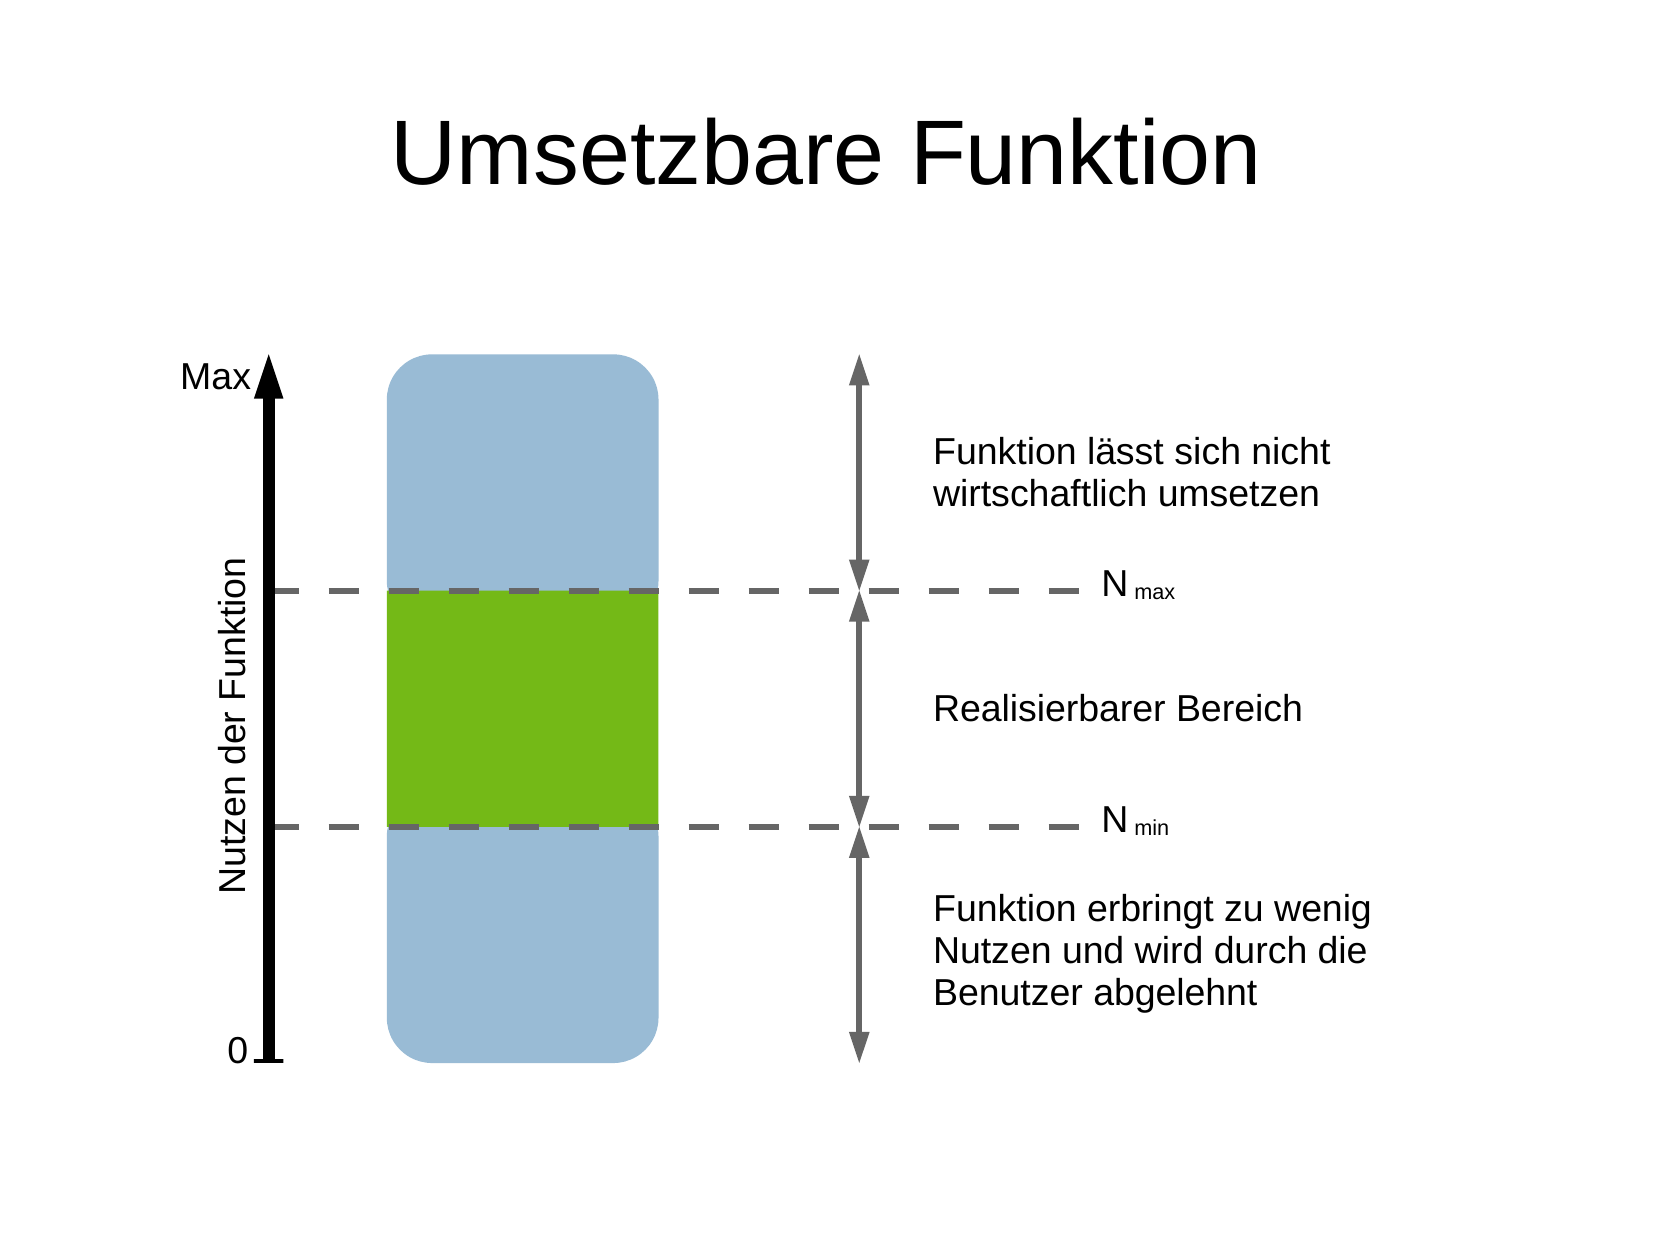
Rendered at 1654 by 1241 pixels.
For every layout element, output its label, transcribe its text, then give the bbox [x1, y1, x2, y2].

text_box Funktion erbringt zu wenig Nutzen und wird durch die Benutzer abgelehnt [918, 874, 1450, 1028]
text_box N max [1086, 555, 1191, 625]
text_box Nutzen der Funktion [203, 507, 261, 910]
text_box Realisierbarer Bereich [918, 631, 1450, 786]
text_box Funktion lässt sich nicht wirtschaftlich umsetzen [918, 395, 1450, 550]
text_box N min [1086, 791, 1185, 861]
text_box Max [165, 348, 266, 406]
title Umsetzbare Funktion [82, 49, 1571, 257]
text_box 0 [212, 1021, 264, 1079]
text_box [386, 354, 659, 1064]
